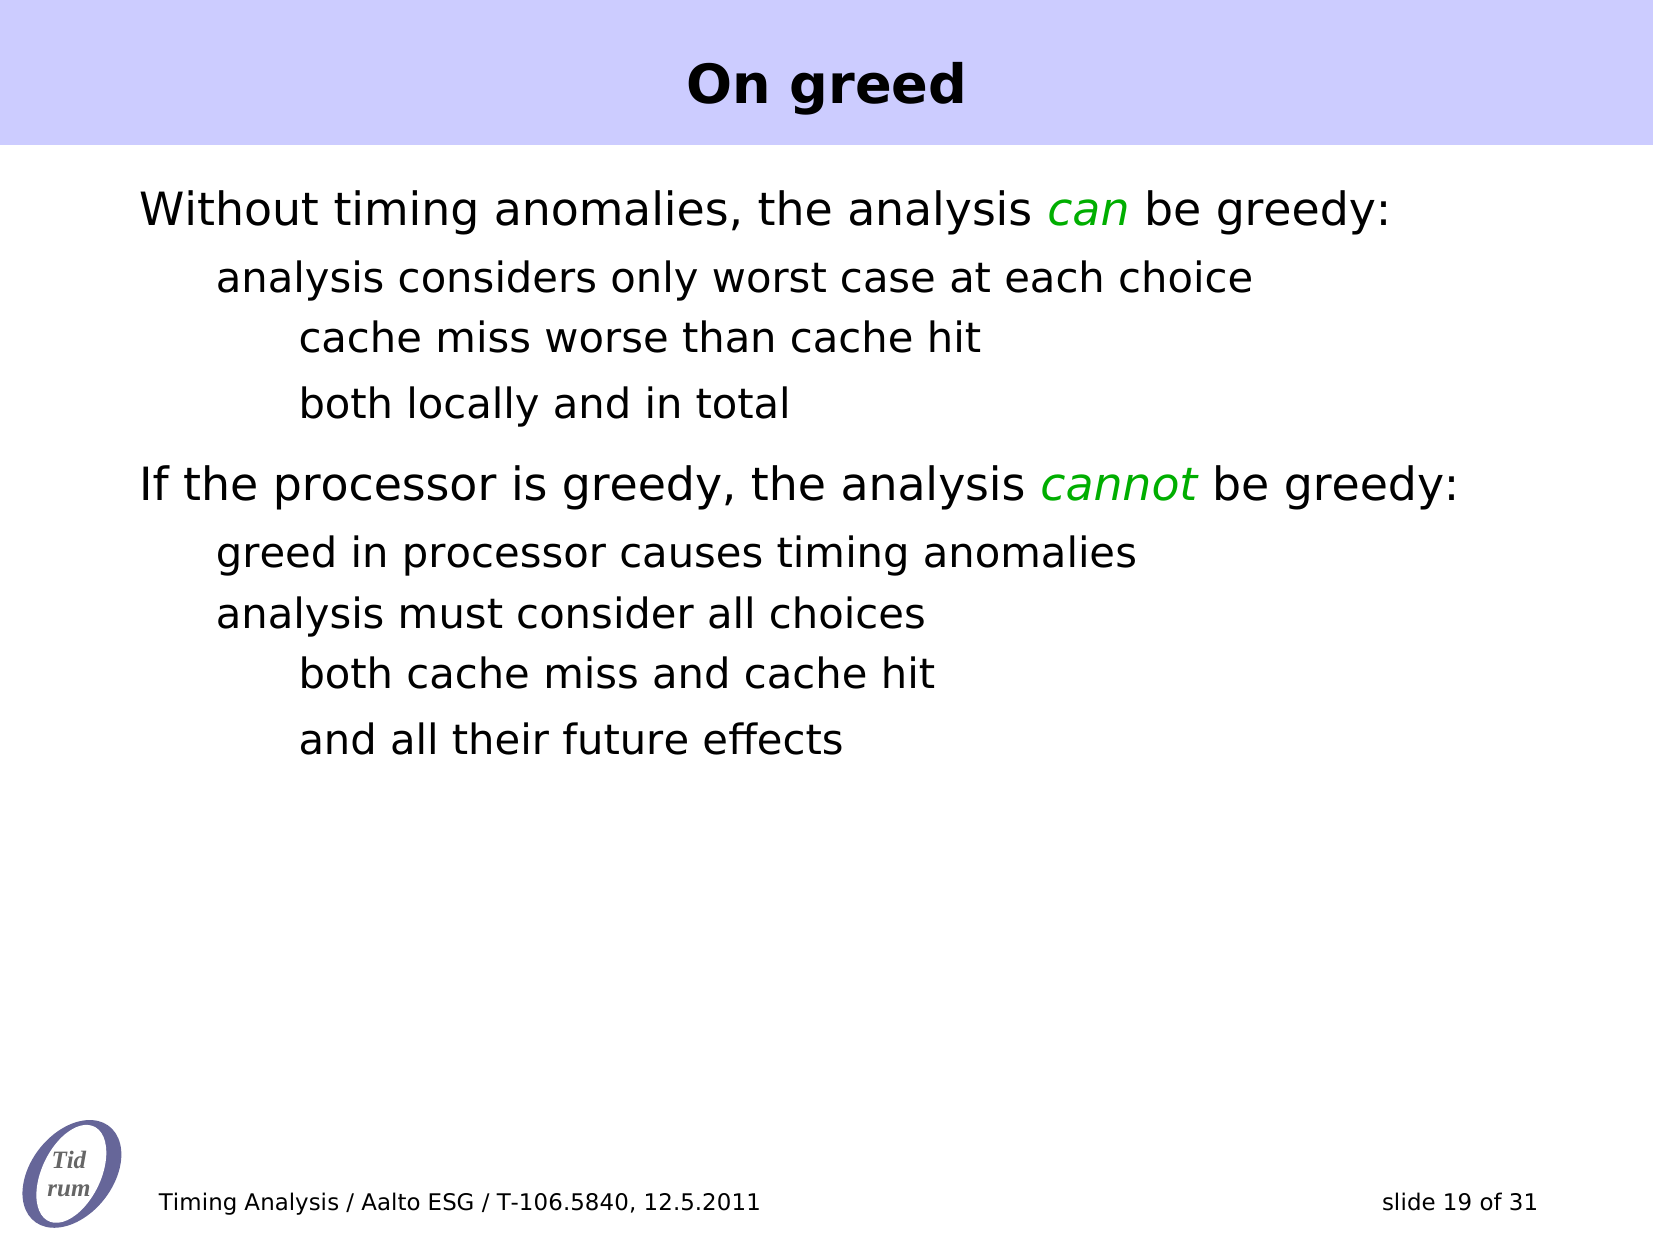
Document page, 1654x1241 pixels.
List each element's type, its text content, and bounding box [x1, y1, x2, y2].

title On greed [121, 43, 1533, 126]
list Without timing anomalies, the analysis can be greedy: analysis considers only worst case at each choice cache miss worse than cache hit both locally and in total If the processor is greedy, the analysis cannot be greedy: greed in processor causes timing anomalies analysis must consider all choices both cache miss and cache hit and all their future effects [121, 182, 1533, 1121]
